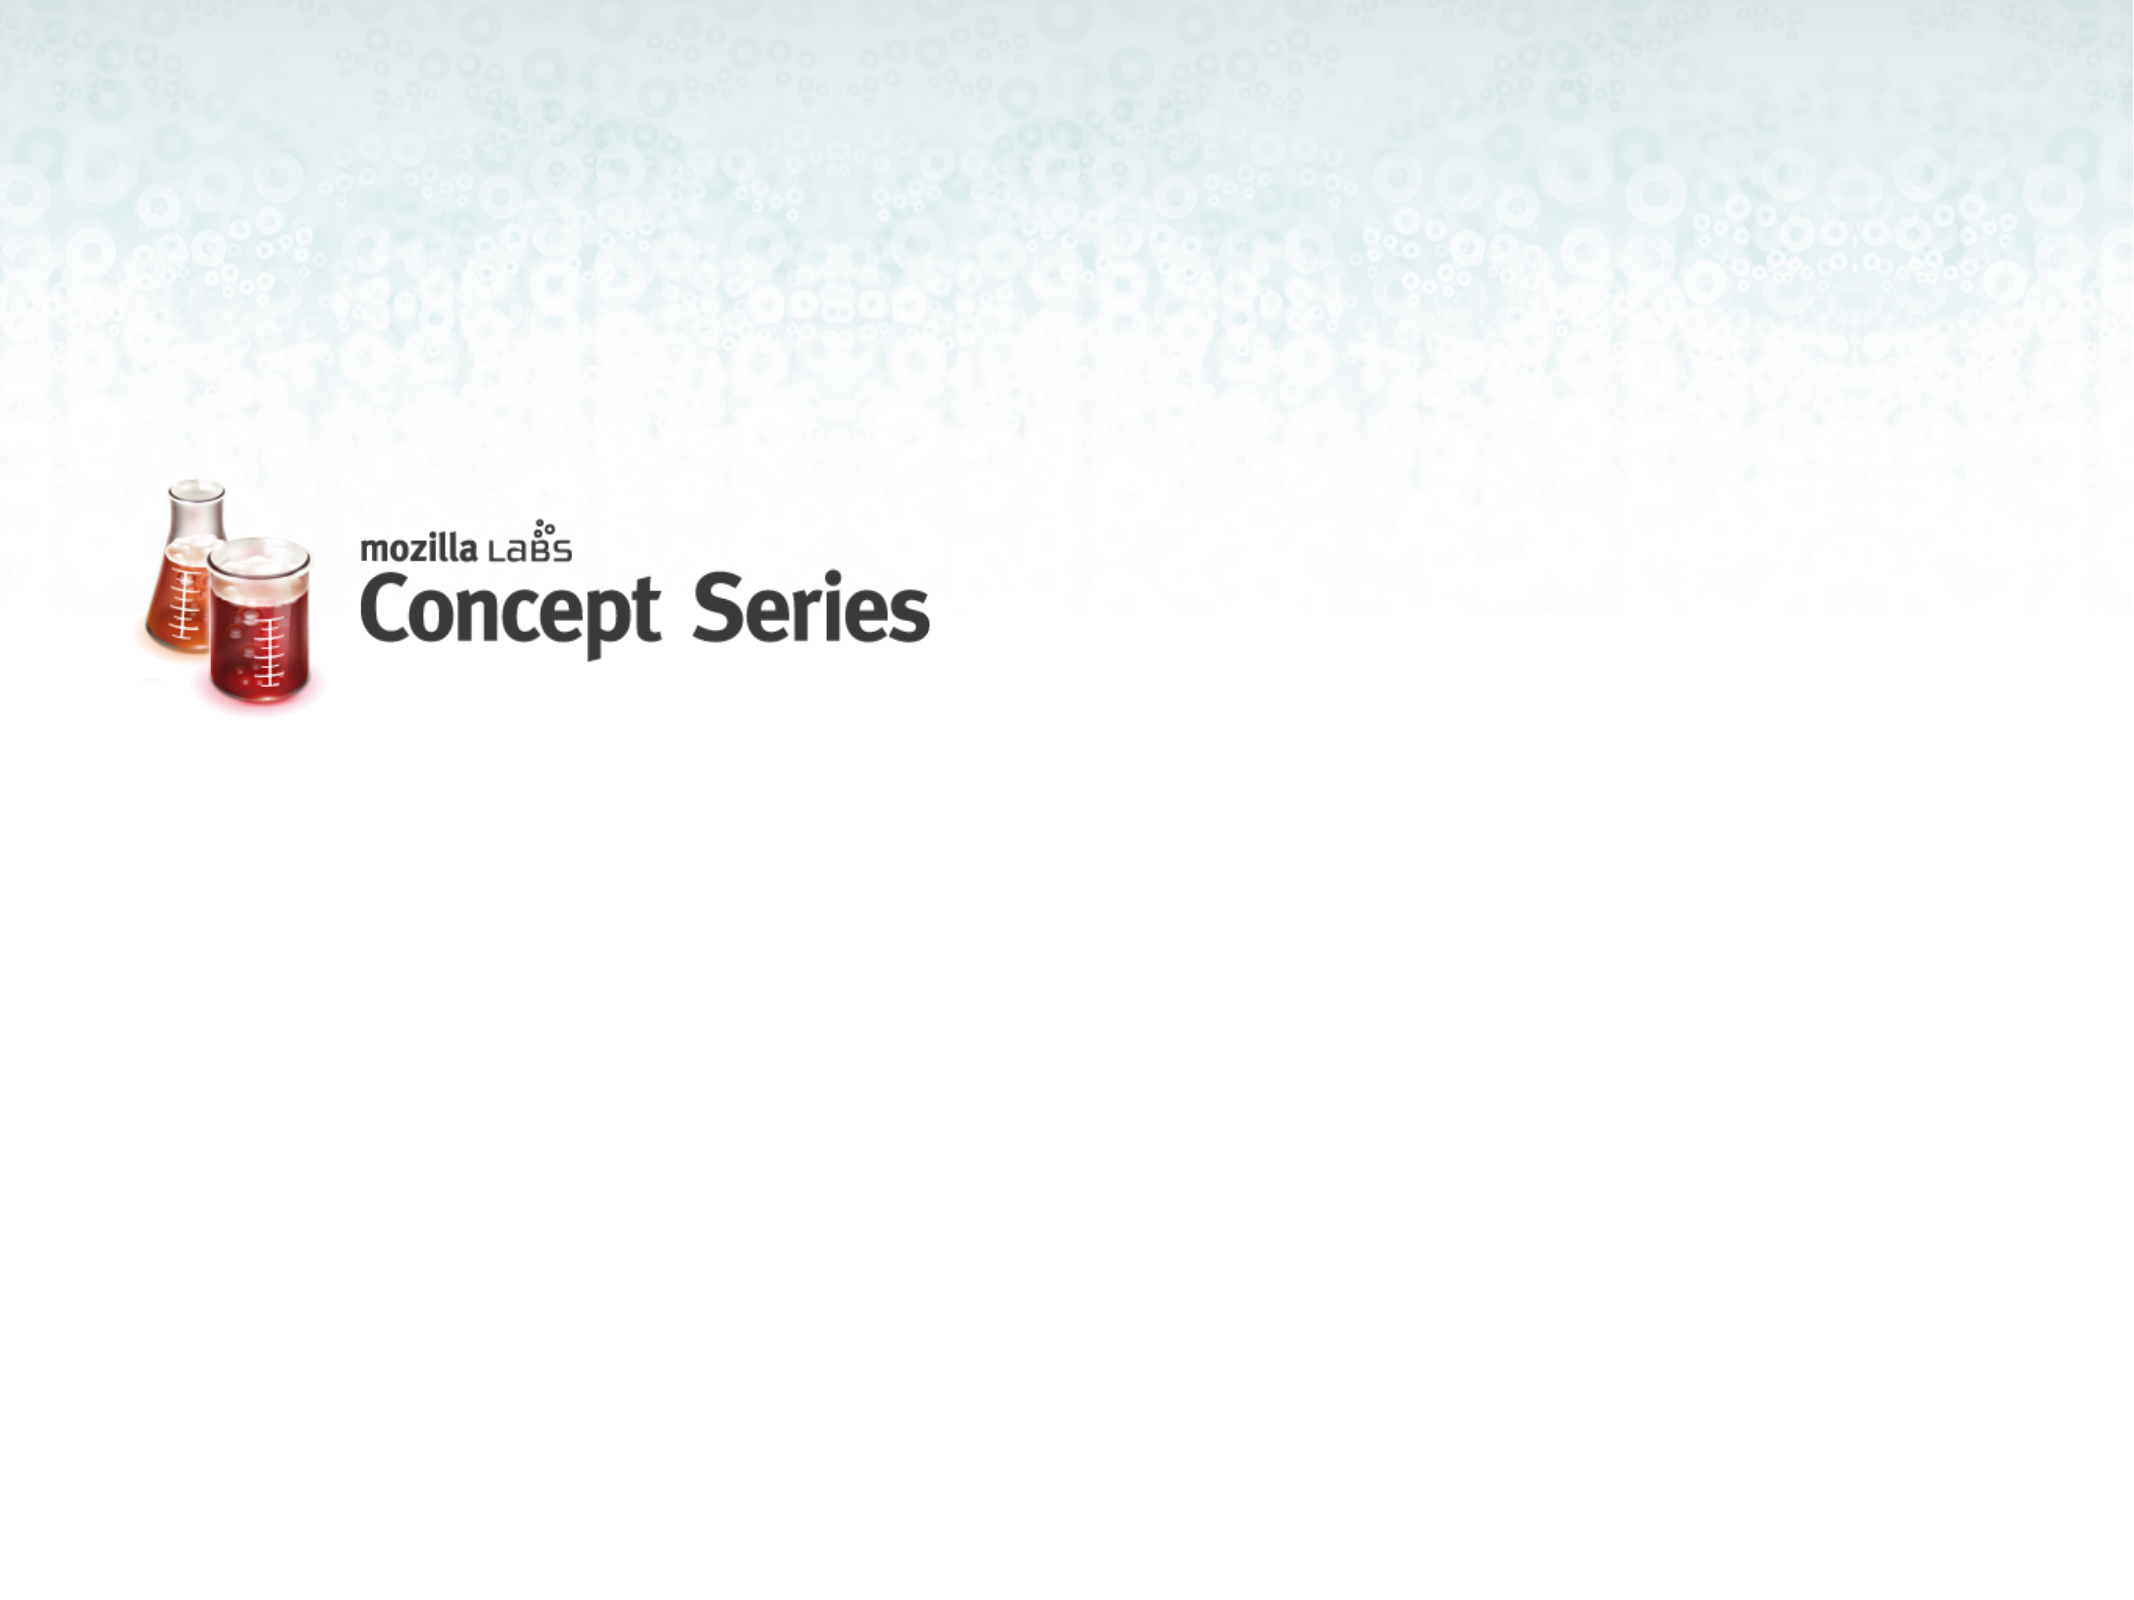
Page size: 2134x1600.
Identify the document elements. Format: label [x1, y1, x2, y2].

picture [0, 0, 2134, 982]
